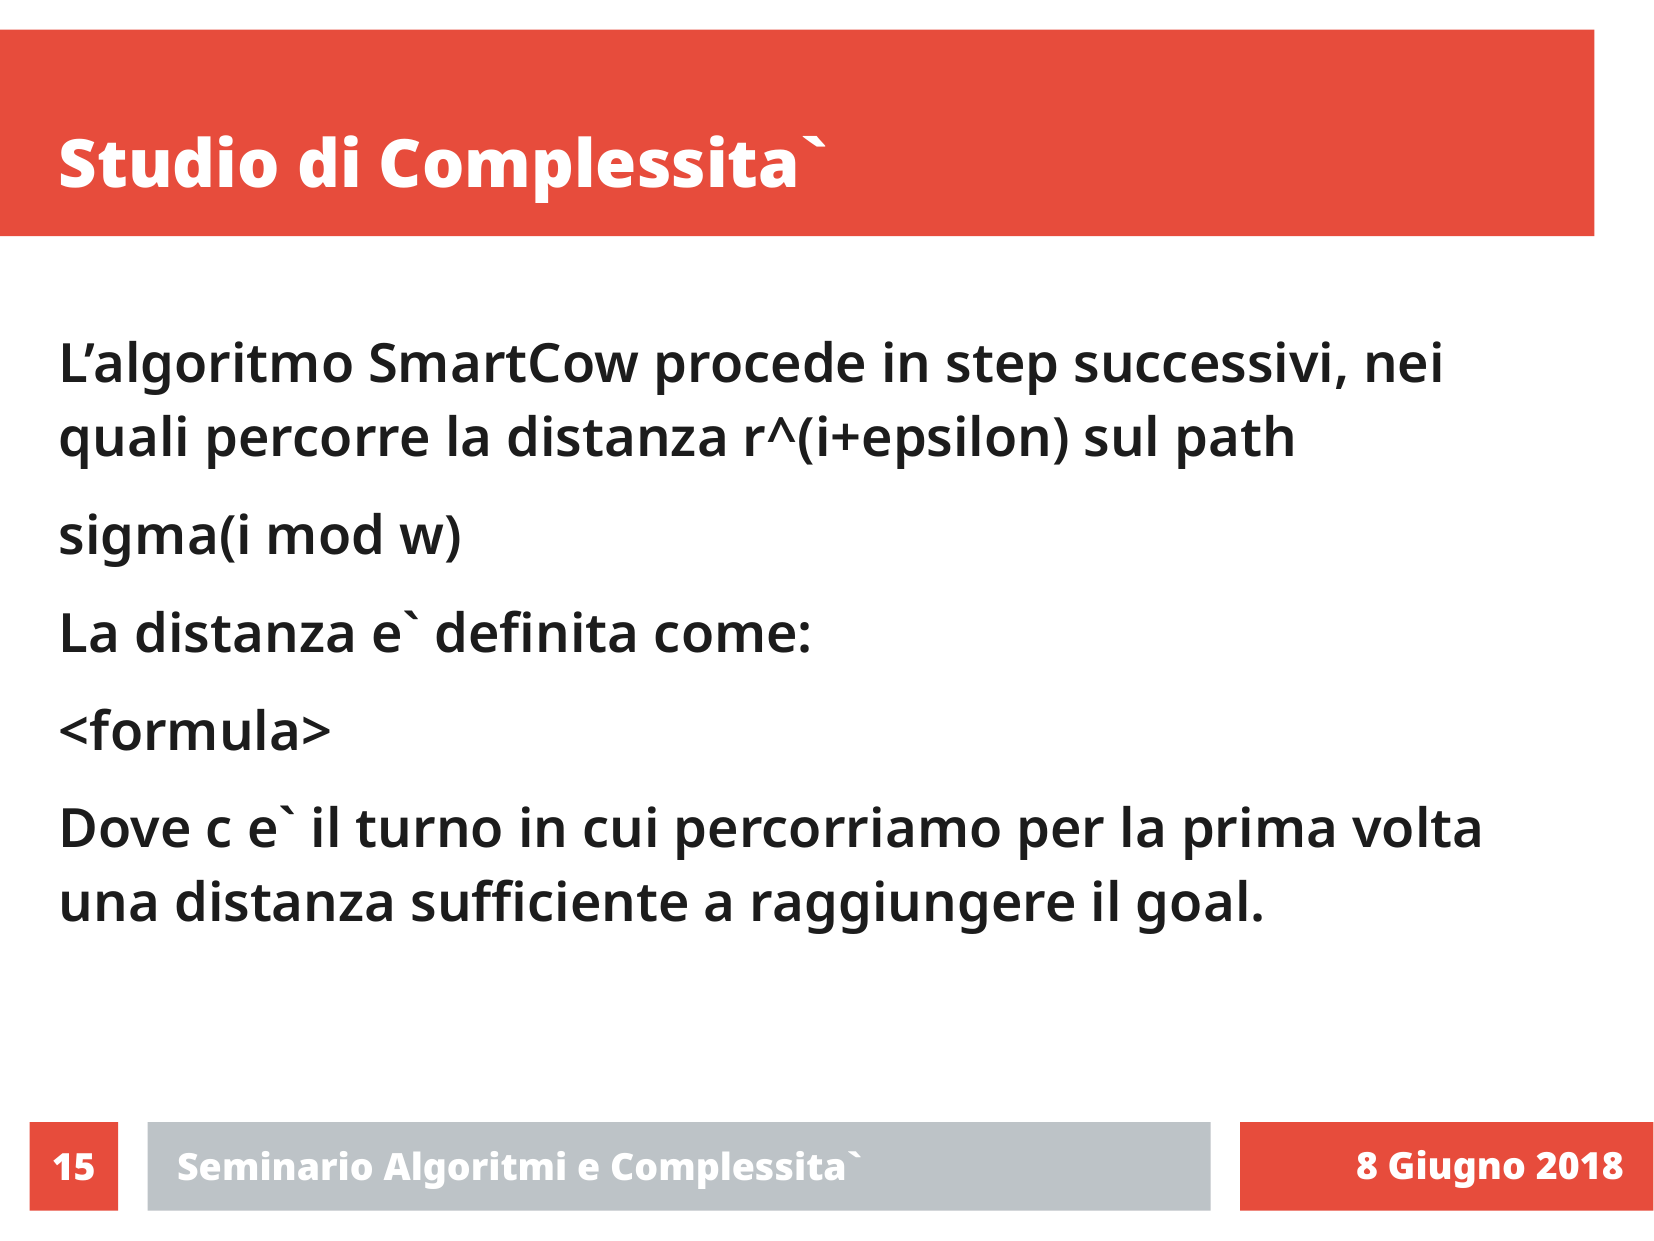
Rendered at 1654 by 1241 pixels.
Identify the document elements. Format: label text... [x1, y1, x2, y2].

list L’algoritmo SmartCow procede in step successivi, nei quali percorre la distanza r^(i+epsilon) sul path sigma(i mod w) La distanza e` definita come: <formula> Dove c e` il turno in cui percorriamo per la prima volta una distanza sufficiente a raggiungere il goal. [59, 324, 1565, 1093]
title Studio di Complessita` [59, 59, 1595, 207]
